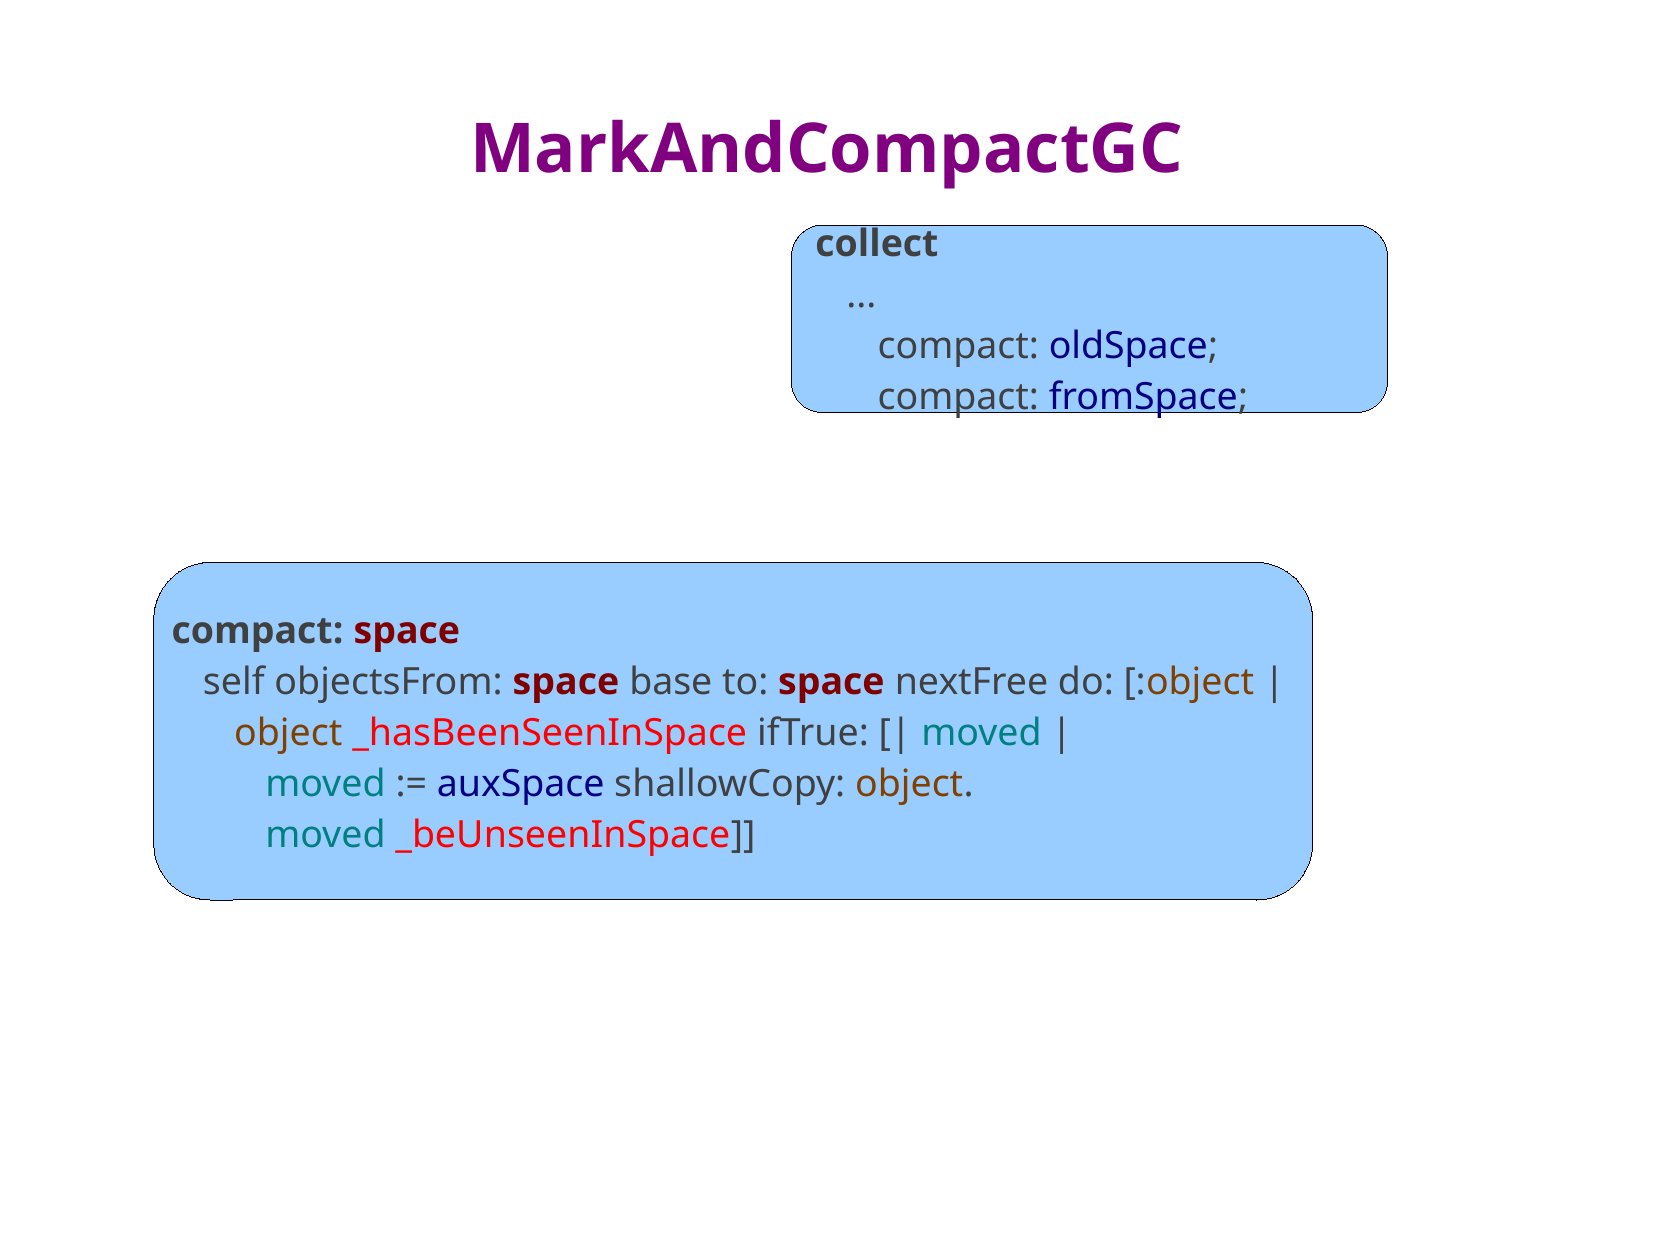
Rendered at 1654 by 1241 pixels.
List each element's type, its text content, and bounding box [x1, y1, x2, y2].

text_box compact: space self objectsFrom: space base to: space nextFree do: [:object | object _hasBeenSeenInSpace ifTrue: [| moved | moved := auxSpace shallowCopy: object. moved _beUnseenInSpace]] [153, 562, 1313, 901]
text_box MarkAndCompactGC [143, 91, 1511, 209]
text_box collect ... compact: oldSpace; compact: fromSpace; [791, 225, 1388, 413]
